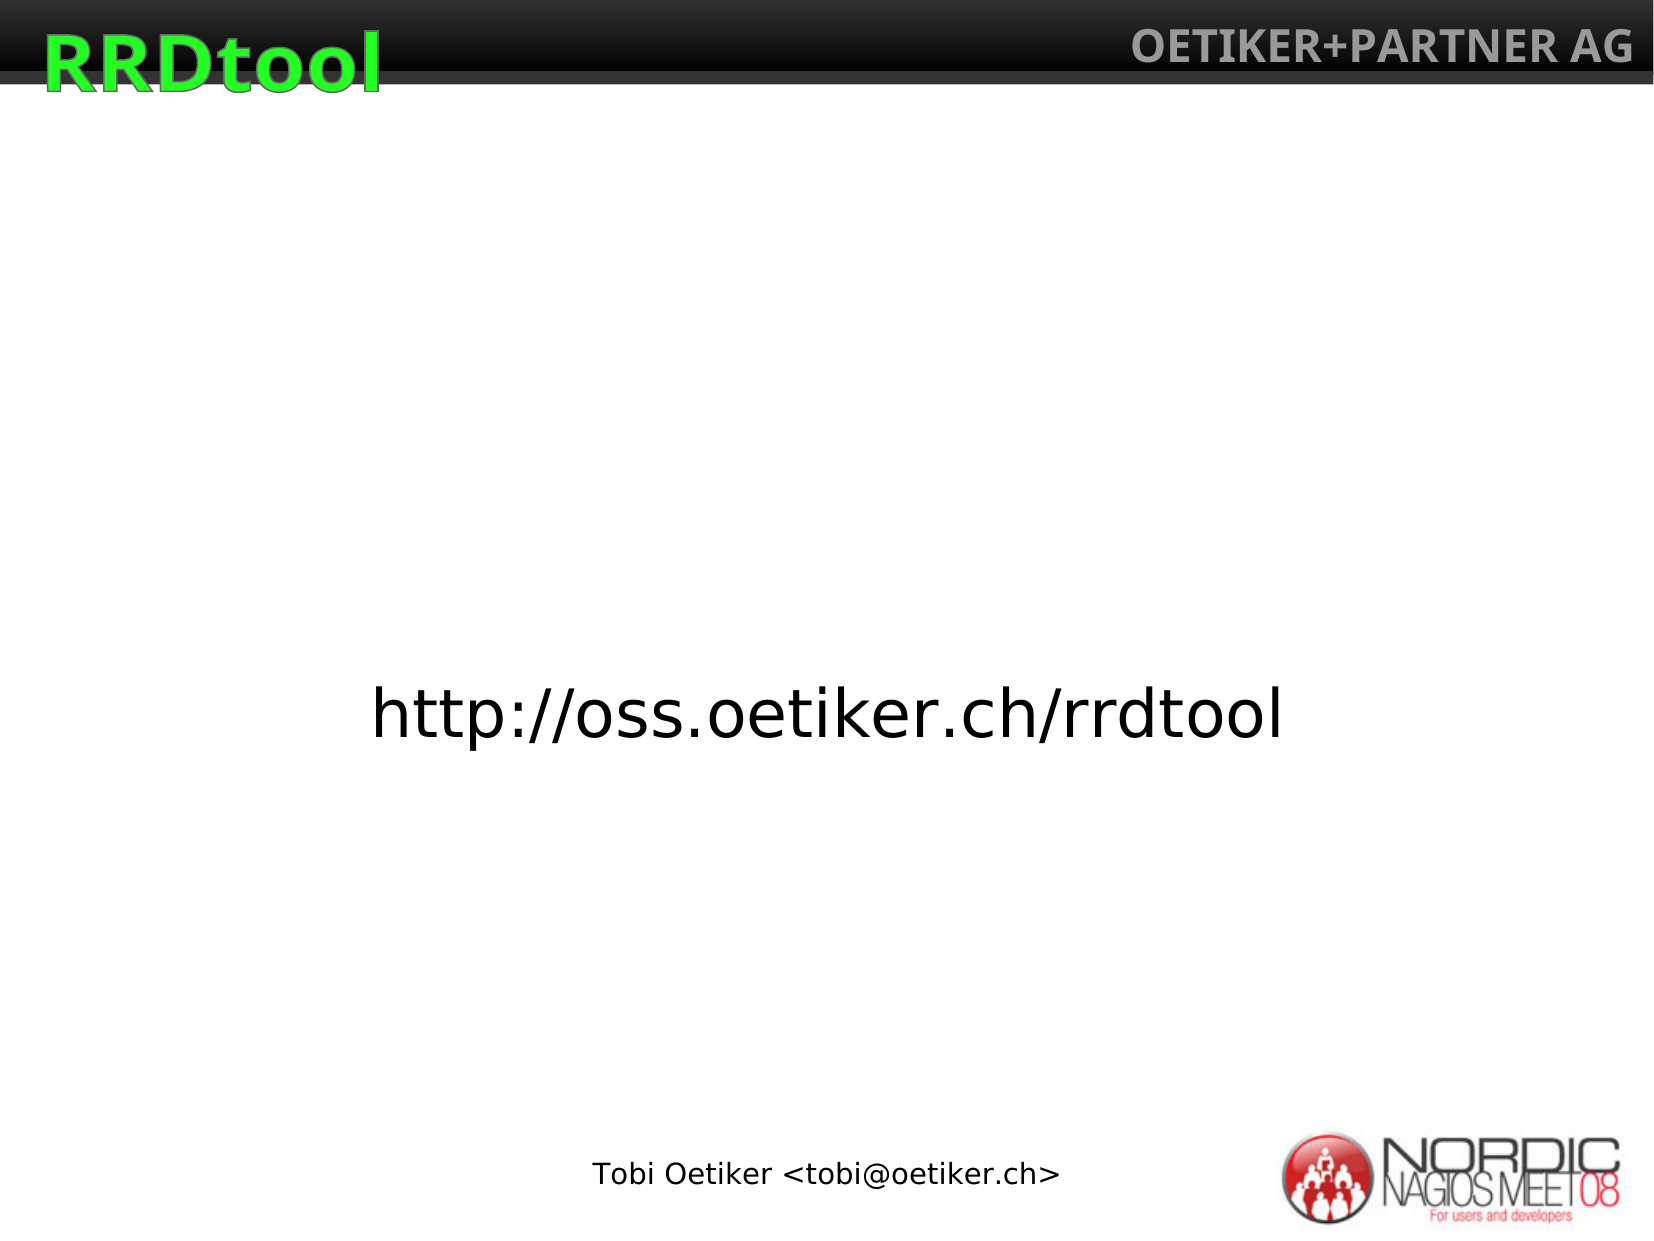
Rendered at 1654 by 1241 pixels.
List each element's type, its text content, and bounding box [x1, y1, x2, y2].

subtitle http://oss.oetiker.ch/rrdtool [50, 337, 1571, 1092]
picture [1262, 1116, 1654, 1241]
